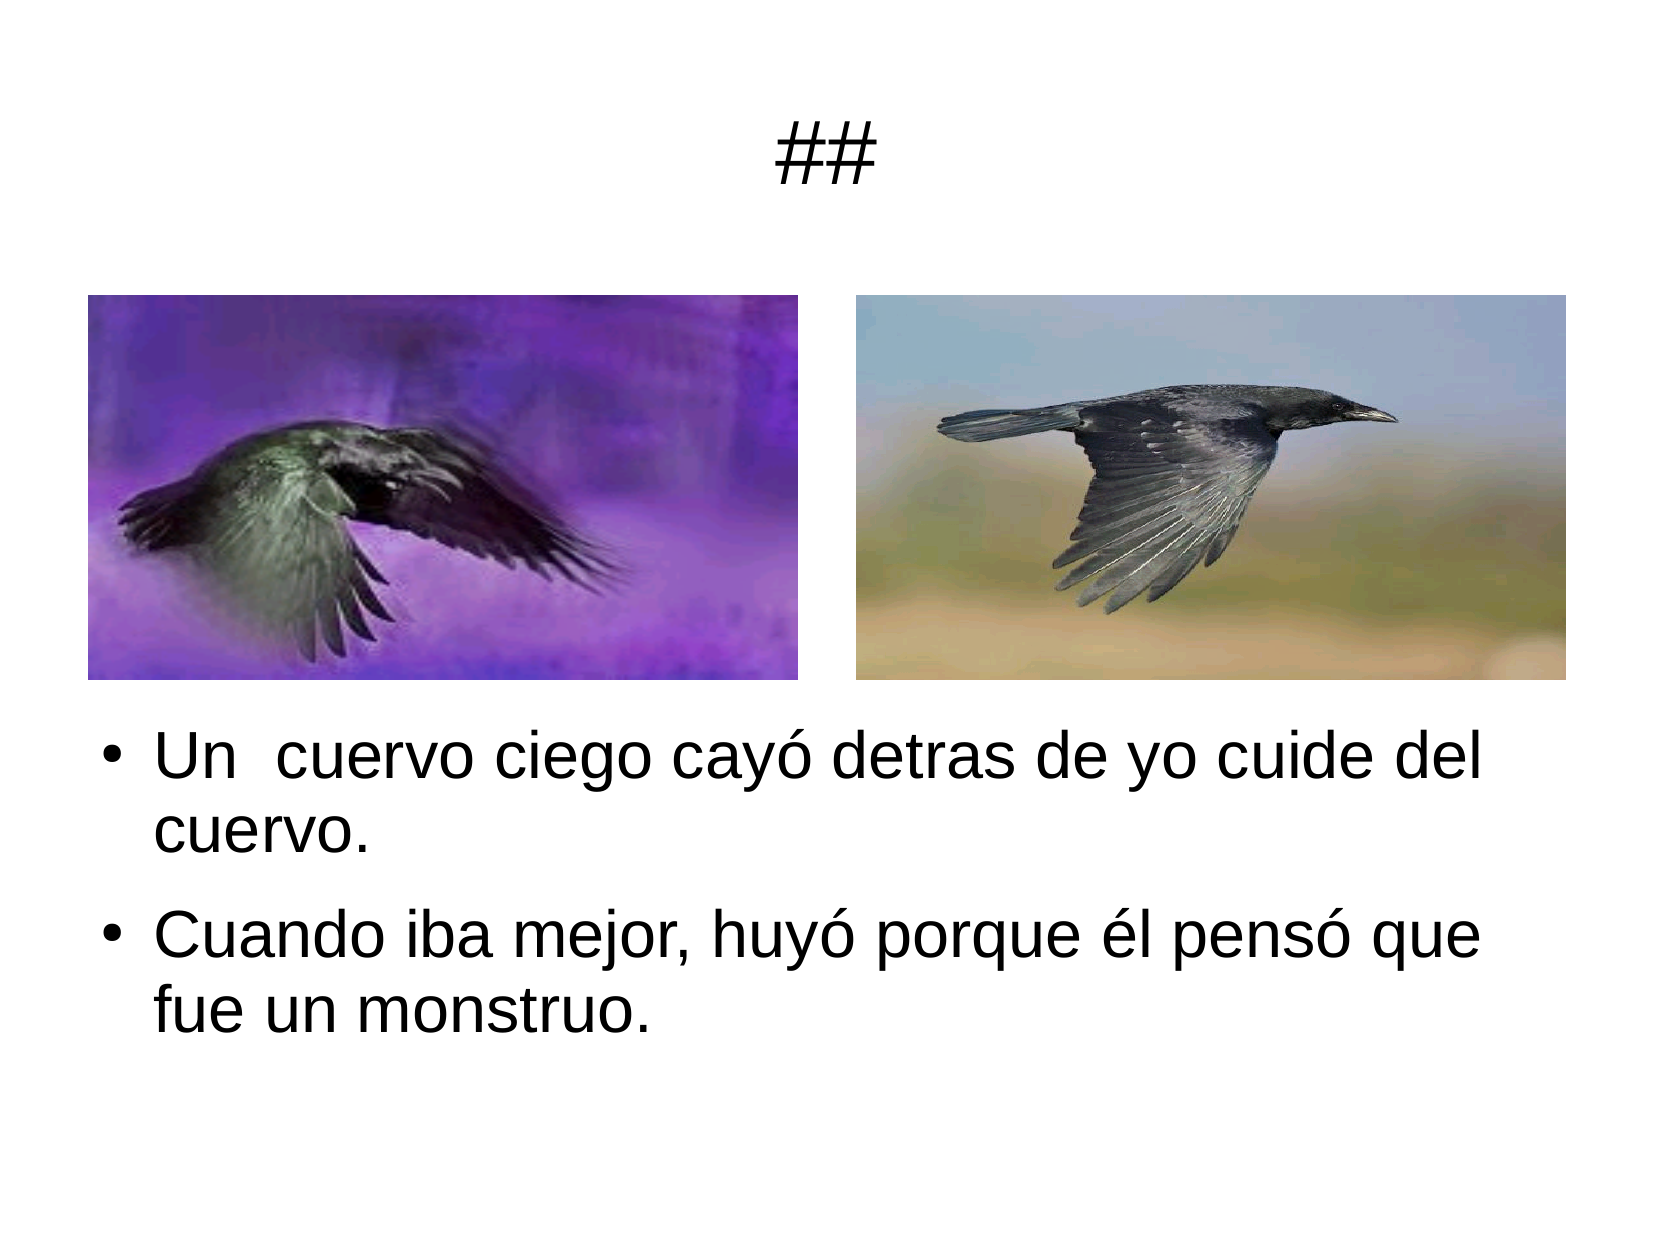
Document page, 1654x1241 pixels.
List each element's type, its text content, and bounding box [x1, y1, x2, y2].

chart [845, 290, 1572, 681]
title ## [82, 49, 1571, 257]
picture [88, 295, 798, 680]
chart [82, 290, 809, 681]
picture [856, 295, 1566, 680]
list Un cuervo ciego cayó detras de yo cuide del cuervo. Cuando iba mejor, huyó porque él pensó que fue un monstruo. [82, 717, 1571, 1109]
